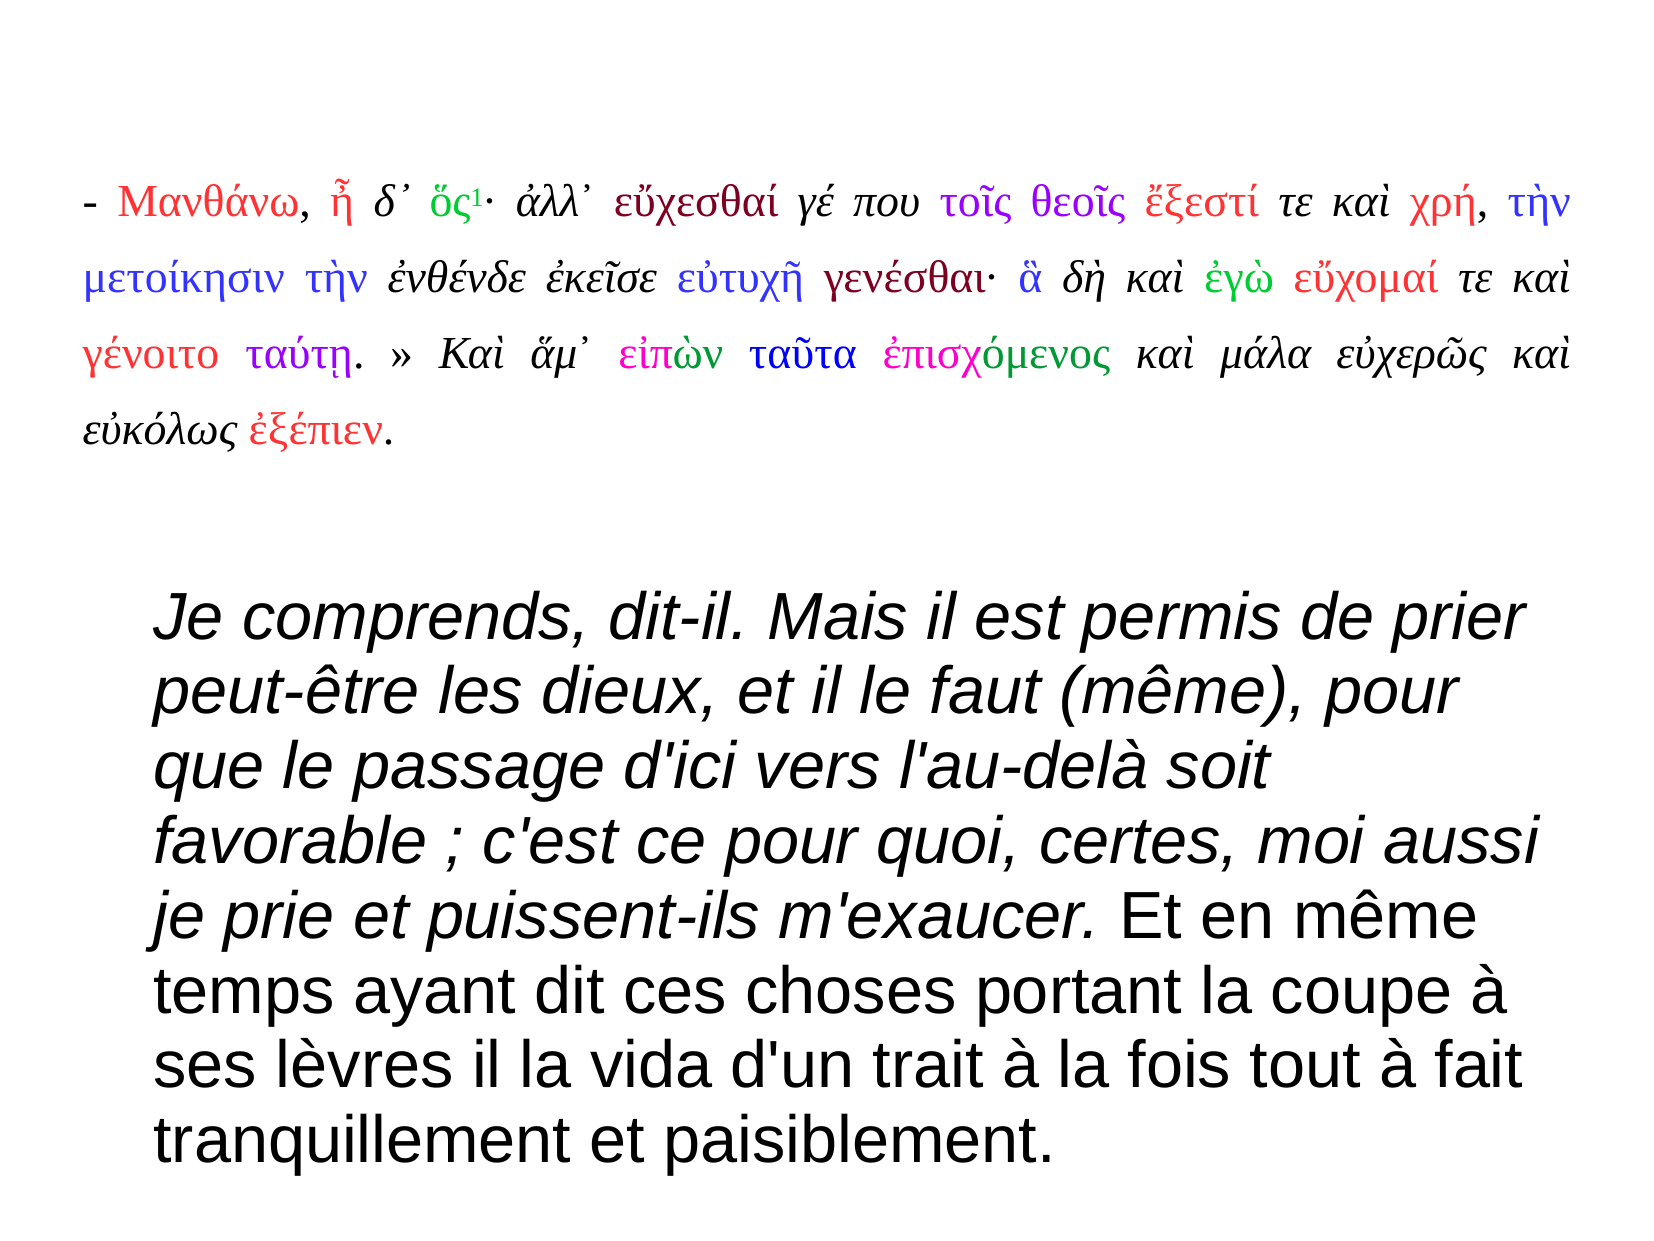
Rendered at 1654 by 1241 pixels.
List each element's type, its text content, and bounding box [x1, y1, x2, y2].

list Je comprends, dit-il. Mais il est permis de prier peut-être les dieux, et il le faut (même), pour que le passage d'ici vers l'au-delà soit favorable ; c'est ce pour quoi, certes, moi aussi je prie et puissent-ils m'exaucer. Et en même temps ayant dit ces choses portant la coupe à ses lèvres il la vida d'un trait à la fois tout à fait tranquillement et paisiblement. [82, 578, 1571, 1177]
title - Μανθάνω, ἦ δ᾽ ὅς1· ἀλλ᾽ εὔχεσθαί γέ που τοῖς θεοῖς ἔξεστί τε καὶ χρή, τὴν μετοίκησιν τὴν ἐνθένδε ἐκεῖσε εὐτυχῆ γενέσθαι· ἃ δὴ καὶ ἐγὼ εὔχομαί τε καὶ γένοιτο ταύτῃ. » Καὶ ἅμ᾽ εἰπὼν ταῦτα ἐπισχόμενος καὶ μάλα εὐχερῶς καὶ εὐκόλως ἐξέπιεν. [82, 49, 1571, 556]
